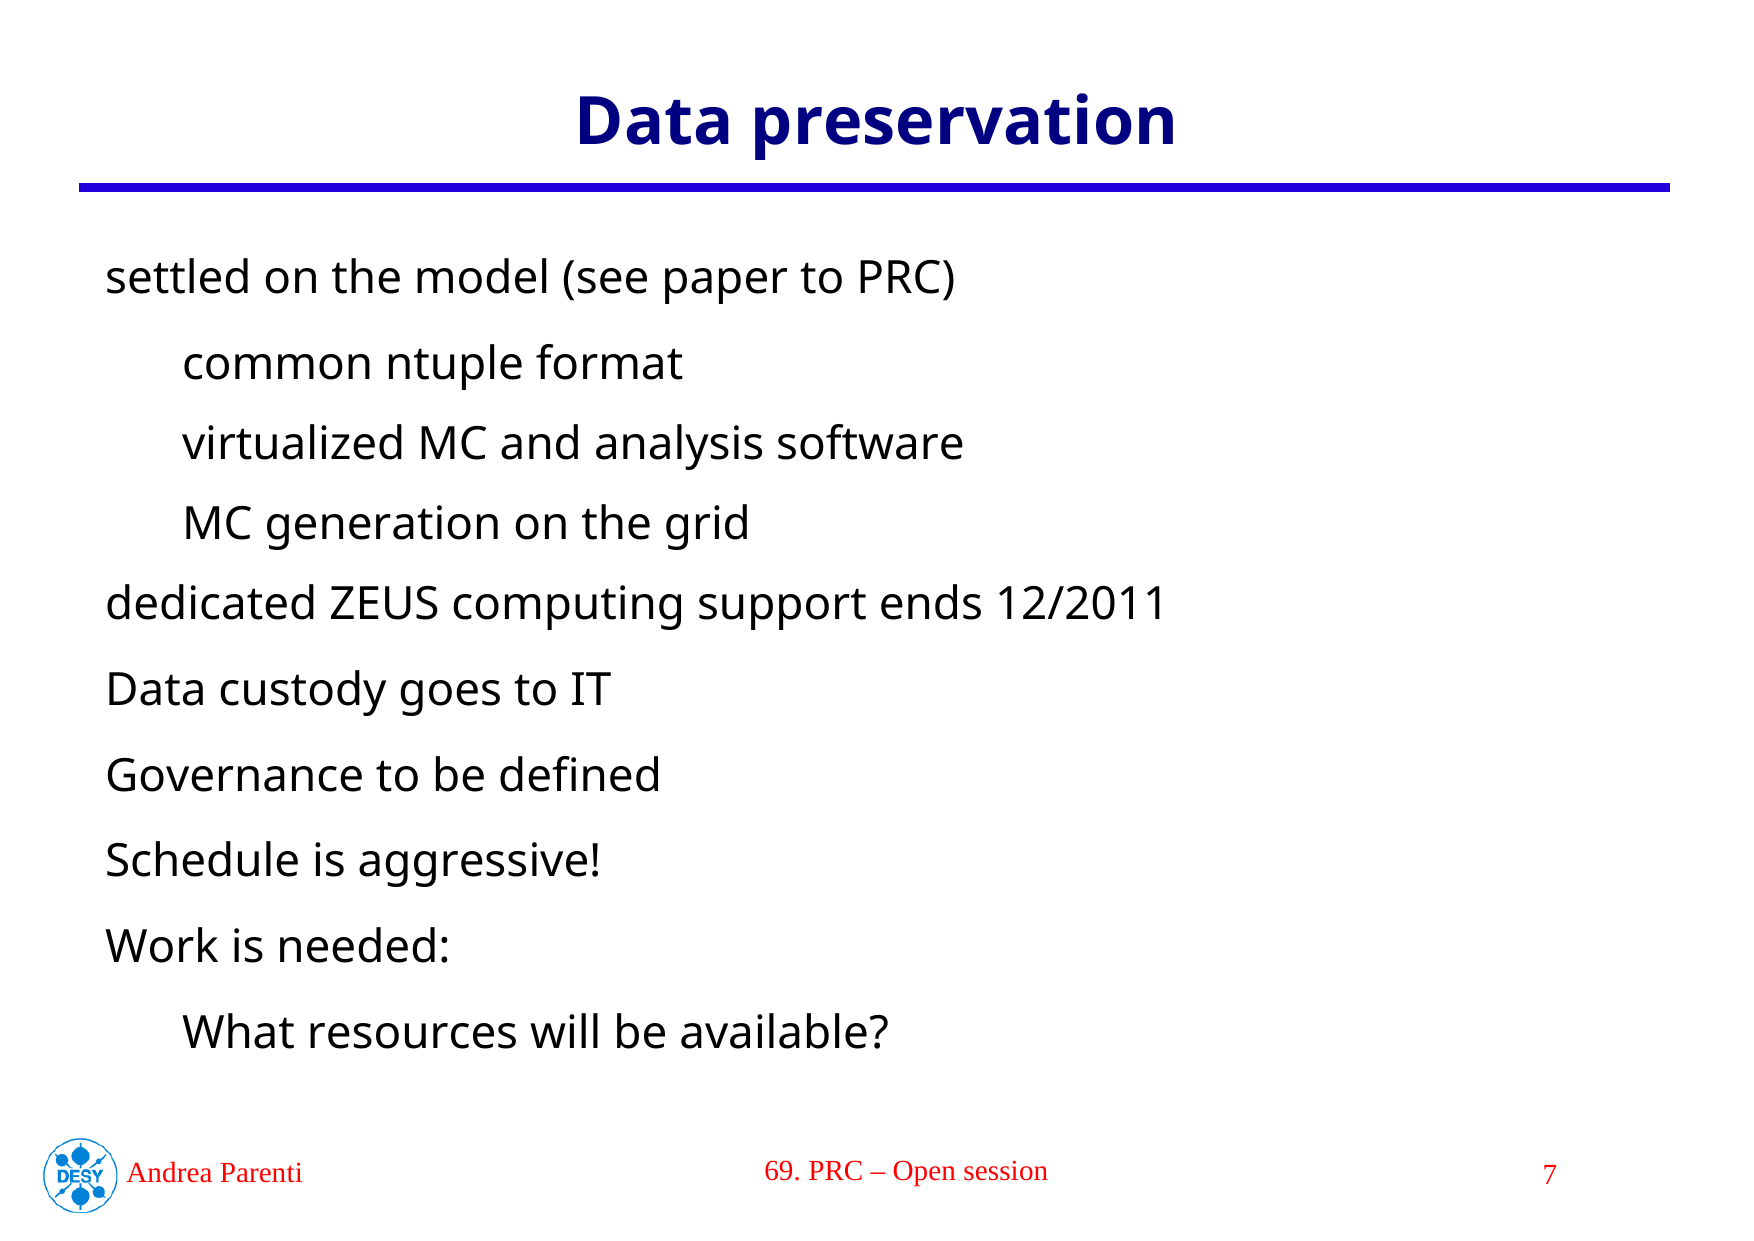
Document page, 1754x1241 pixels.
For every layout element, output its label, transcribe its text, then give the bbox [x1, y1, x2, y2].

title Data preservation [87, 49, 1666, 188]
list settled on the model (see paper to PRC) common ntuple format virtualized MC and analysis software MC generation on the grid dedicated ZEUS computing support ends 12/2011 Data custody goes to IT Governance to be defined Schedule is aggressive! Work is needed: What resources will be available? [87, 248, 1666, 1078]
picture [42, 1138, 118, 1213]
